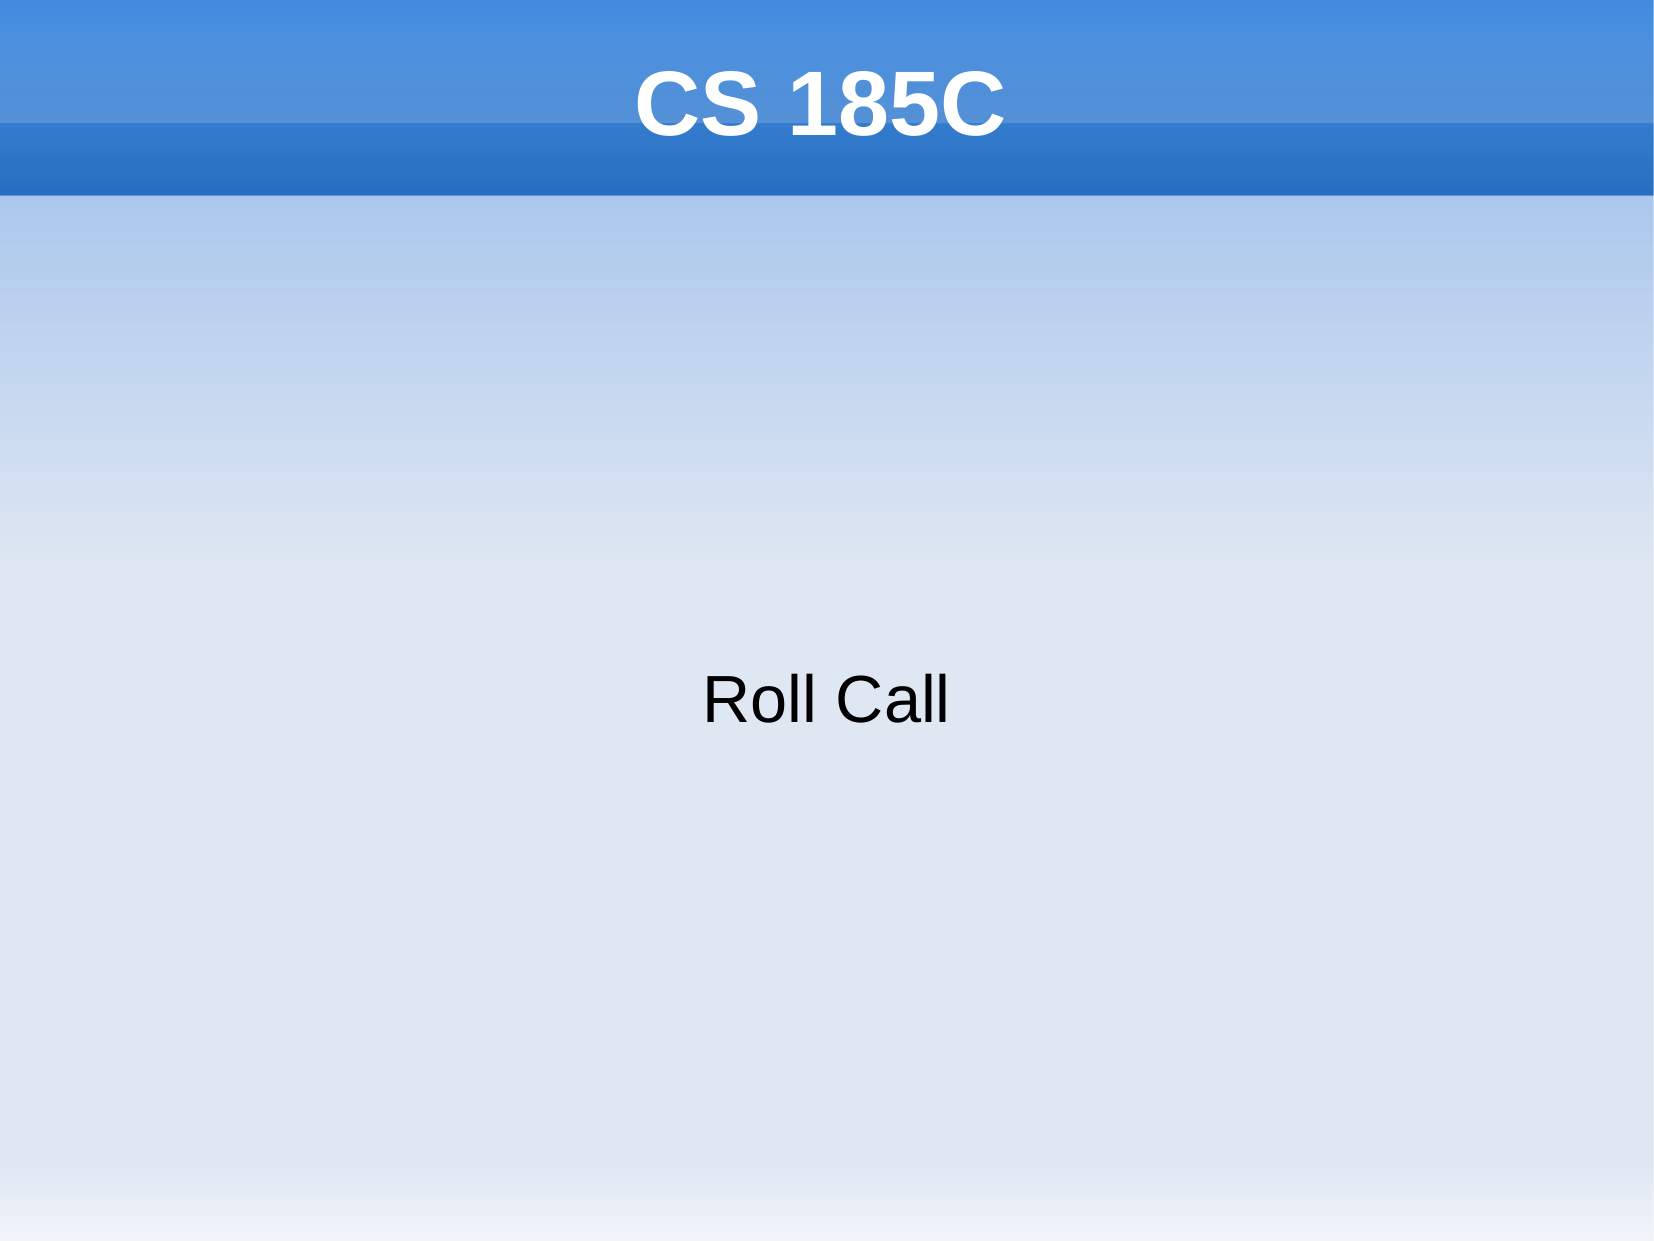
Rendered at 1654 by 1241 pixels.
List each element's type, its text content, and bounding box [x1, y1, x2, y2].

subtitle Roll Call [82, 290, 1571, 1109]
title CS 185C [76, 0, 1565, 208]
picture [0, 0, 1654, 1241]
